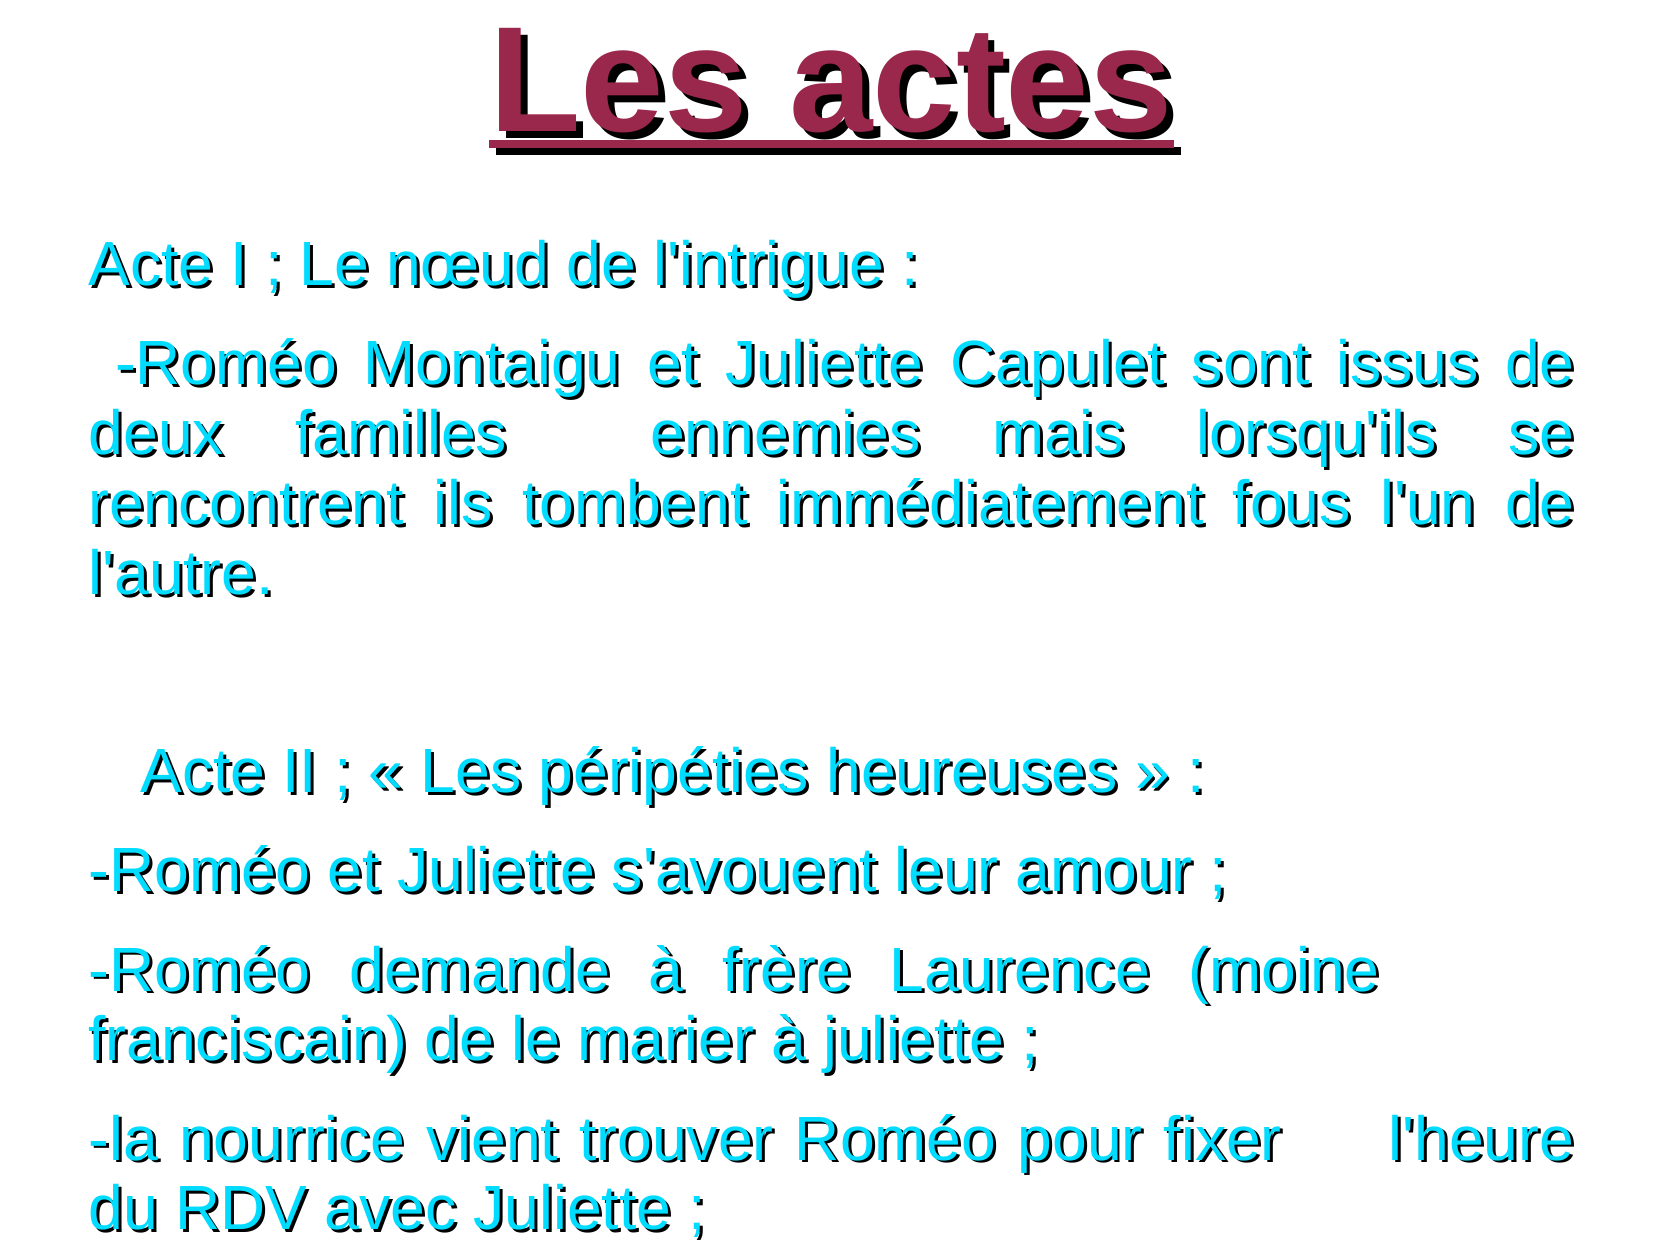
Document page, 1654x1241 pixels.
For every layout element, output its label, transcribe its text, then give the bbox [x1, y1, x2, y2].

list Acte I ; Le nœud de l'intrigue : -Roméo Montaigu et Juliette Capulet sont issus de deux familles ennemies mais lorsqu'ils se rencontrent ils tombent immédiatement fous l'un de l'autre. Acte II ; « Les péripéties heureuses » : -Roméo et Juliette s'avouent leur amour ; -Roméo demande à frère Laurence (moine franciscain) de le marier à juliette ; -la nourrice vient trouver Roméo pour fixer l'heure du RDV avec Juliette ; [88, 115, 1577, 1241]
title Les actes [90, 0, 1573, 115]
